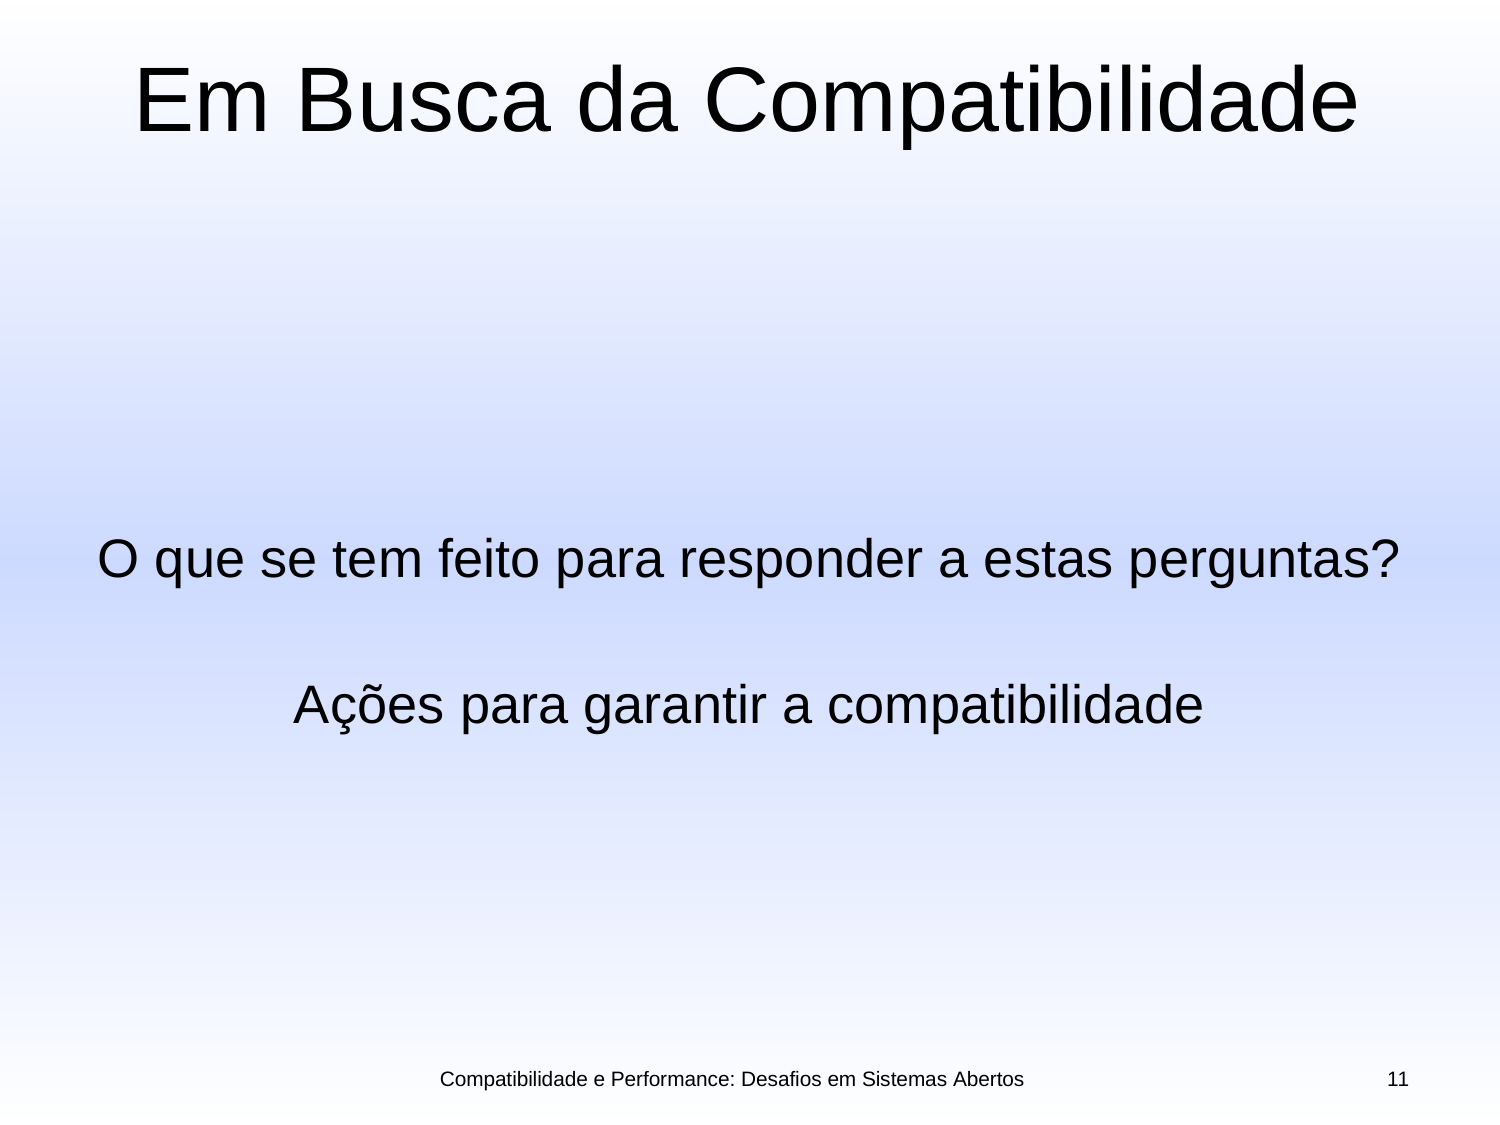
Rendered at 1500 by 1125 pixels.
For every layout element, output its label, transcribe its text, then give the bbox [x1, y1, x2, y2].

subtitle O que se tem feito para responder a estas perguntas? Ações para garantir a compatibilidade [75, 269, 1425, 998]
title Em Busca da Compatibilidade [15, 0, 1481, 221]
